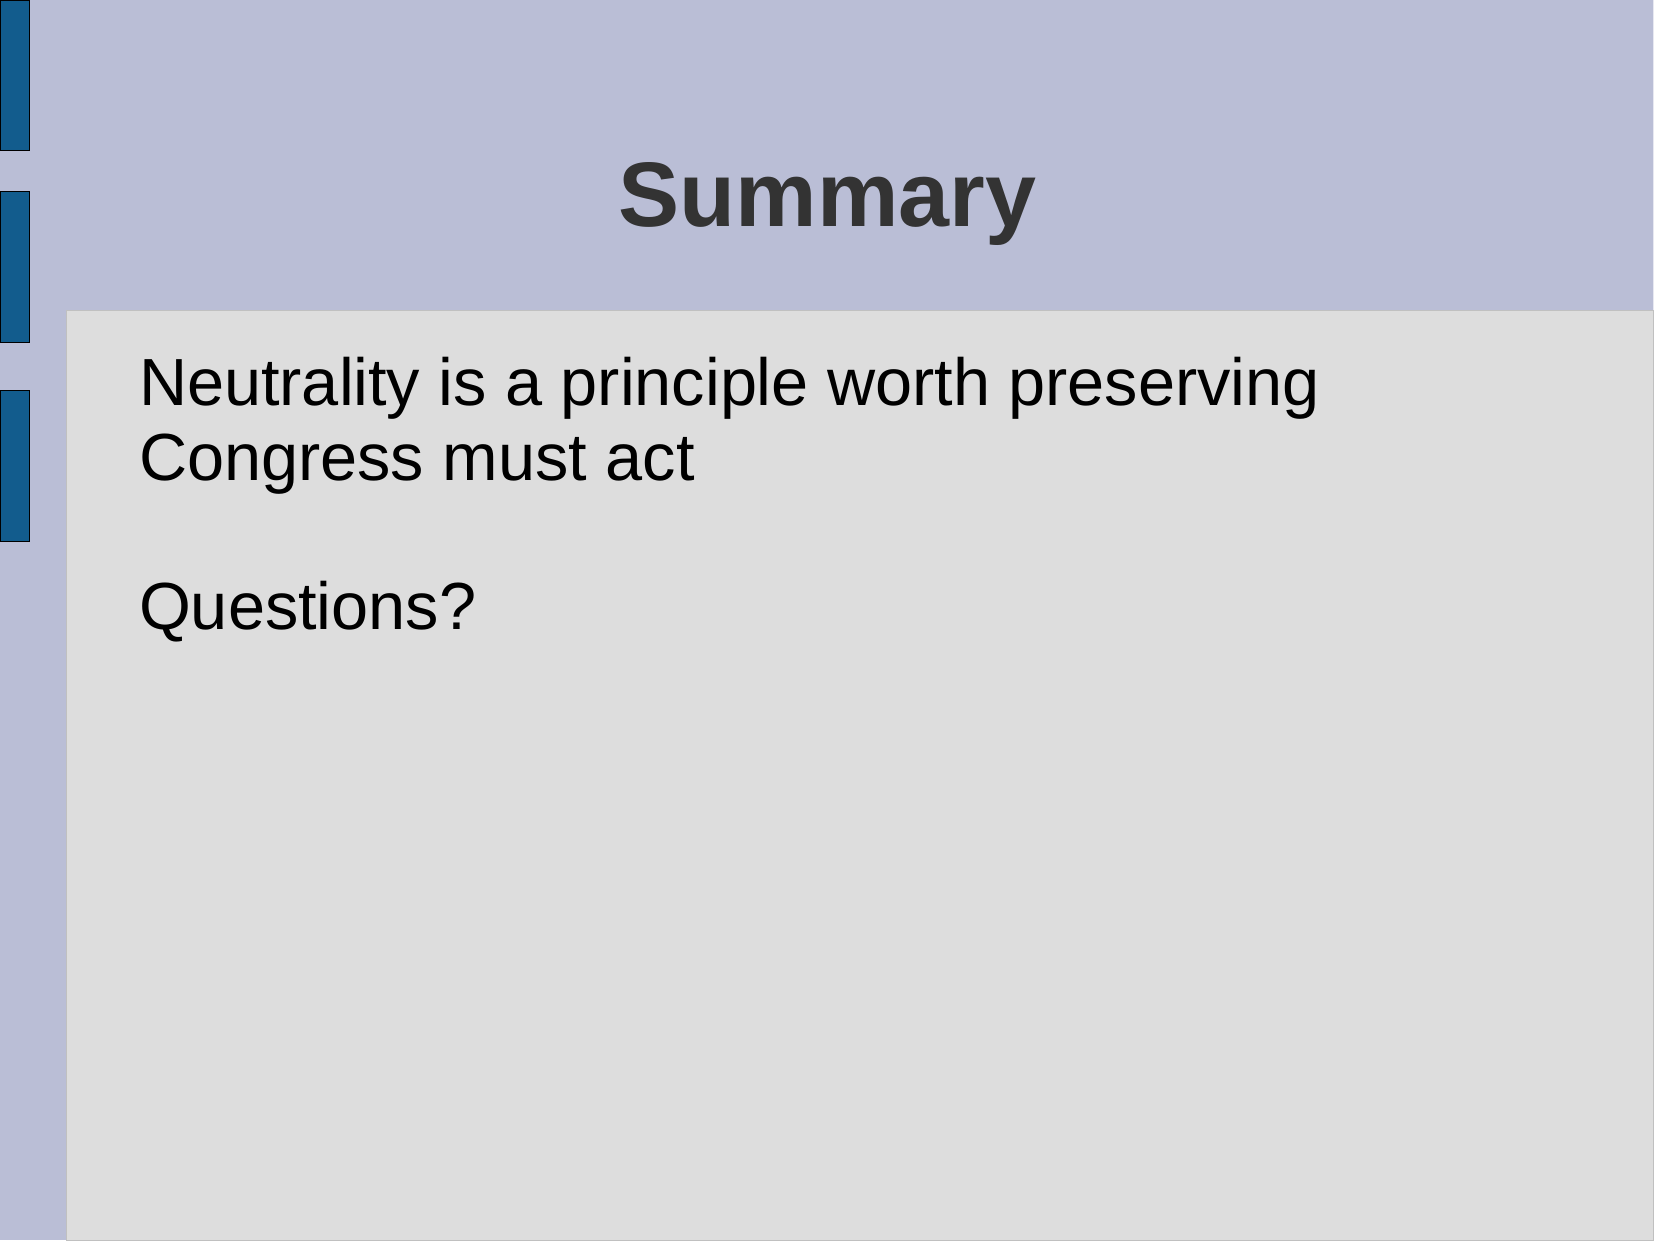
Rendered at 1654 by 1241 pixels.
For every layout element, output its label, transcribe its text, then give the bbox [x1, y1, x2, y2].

title Summary [121, 91, 1534, 299]
list Neutrality is a principle worth preserving Congress must act Questions? [121, 344, 1534, 1127]
